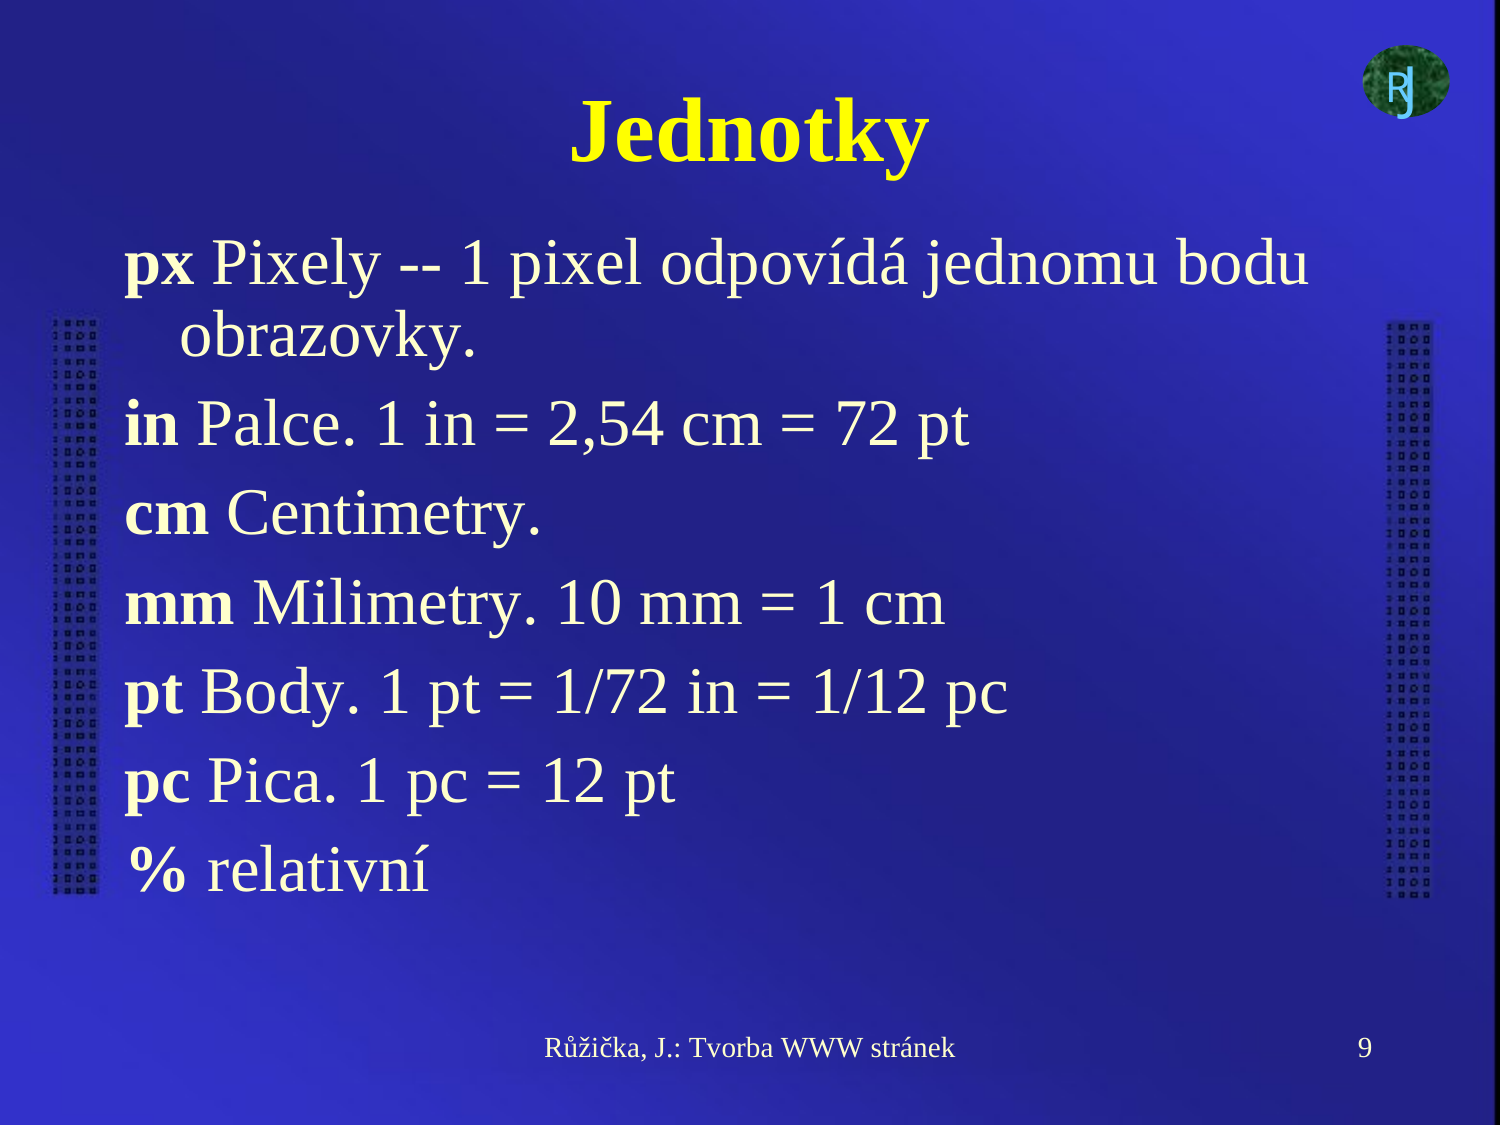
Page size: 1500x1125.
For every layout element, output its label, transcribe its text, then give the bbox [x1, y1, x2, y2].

list px Pixely -- 1 pixel odpovídá jednomu bodu obrazovky. in Palce. 1 in = 2,54 cm = 72 pt cm Centimetry. mm Milimetry. 10 mm = 1 cm pt Body. 1 pt = 1/72 in = 1/12 pc pc Pica. 1 pc = 12 pt % relativní [109, 218, 1385, 1014]
text_box R [1370, 50, 1432, 116]
text_box J [1388, 39, 1450, 128]
picture [0, 0, 1500, 1125]
text_box Růžička, J.: Tvorba WWW stránek [512, 1025, 988, 1101]
text_box 1 [1074, 1025, 1388, 1101]
text_box [1362, 61, 1370, 102]
title Jednotky [112, 37, 1388, 225]
